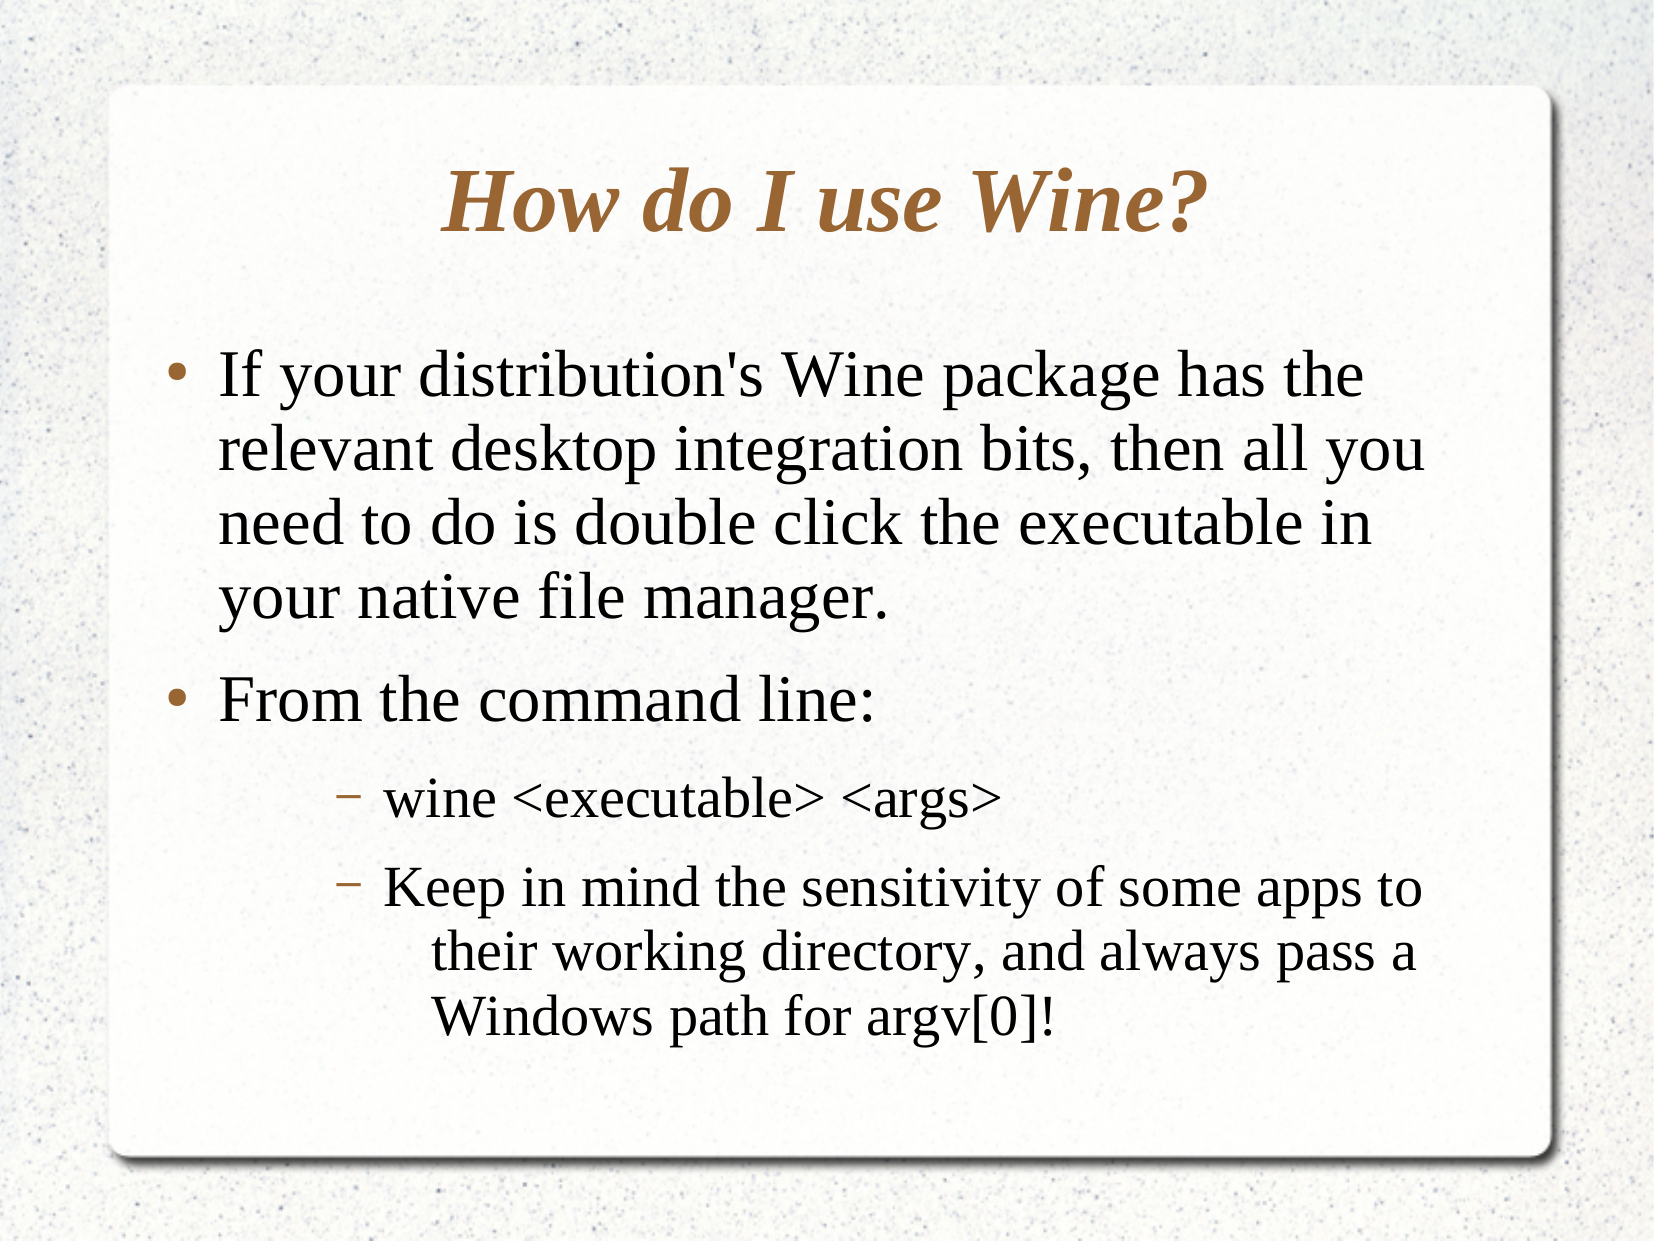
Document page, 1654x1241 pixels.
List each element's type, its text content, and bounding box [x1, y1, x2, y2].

list If your distribution's Wine package has the relevant desktop integration bits, then all you need to do is double click the executable in your native file manager. From the command line: wine <executable> <args> Keep in mind the sensitivity of some apps to their working directory, and always pass a Windows path for argv[0]! [147, 336, 1506, 1048]
title How do I use Wine? [118, 104, 1536, 297]
picture [0, 0, 1654, 1241]
